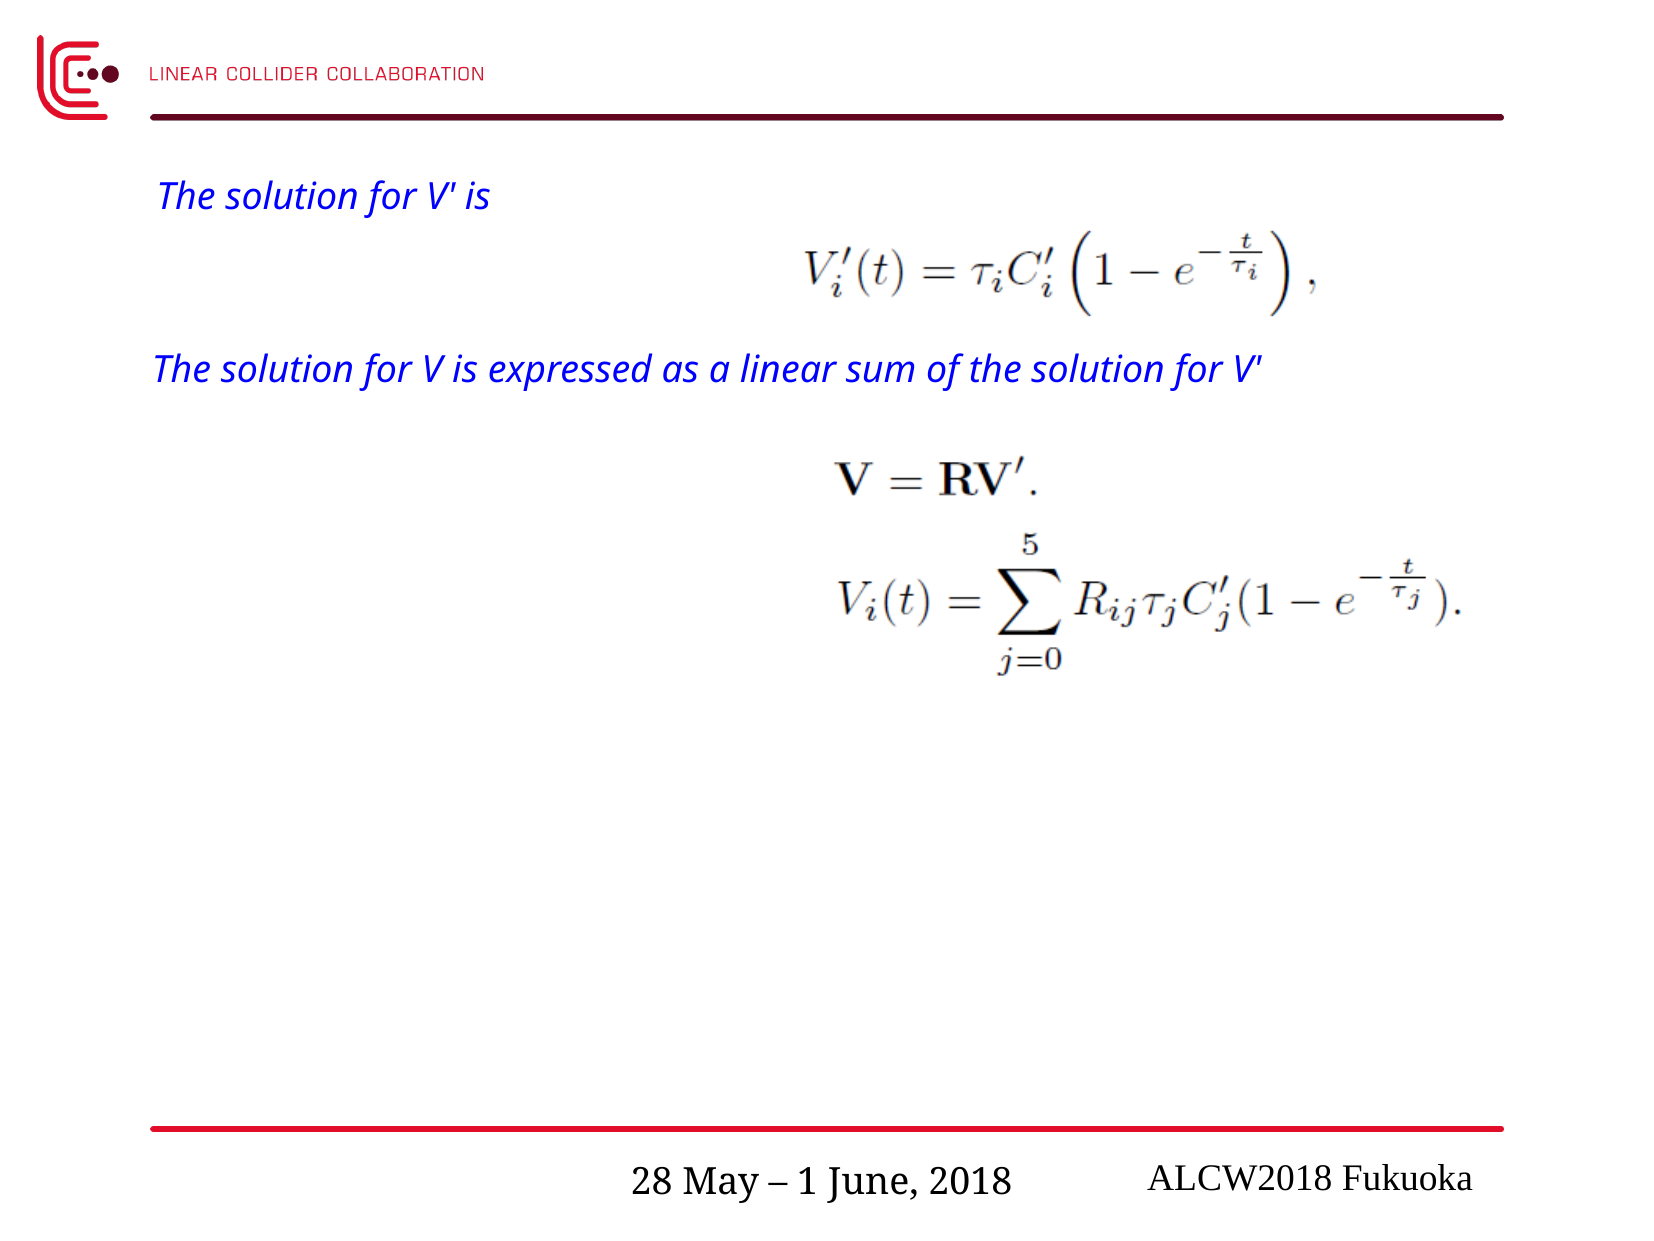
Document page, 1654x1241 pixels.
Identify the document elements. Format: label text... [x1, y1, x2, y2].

text_box The solution for V' is [141, 162, 1387, 229]
picture [37, 35, 1504, 1132]
text_box The solution for V is expressed as a linear sum of the solution for V' [137, 335, 1382, 402]
